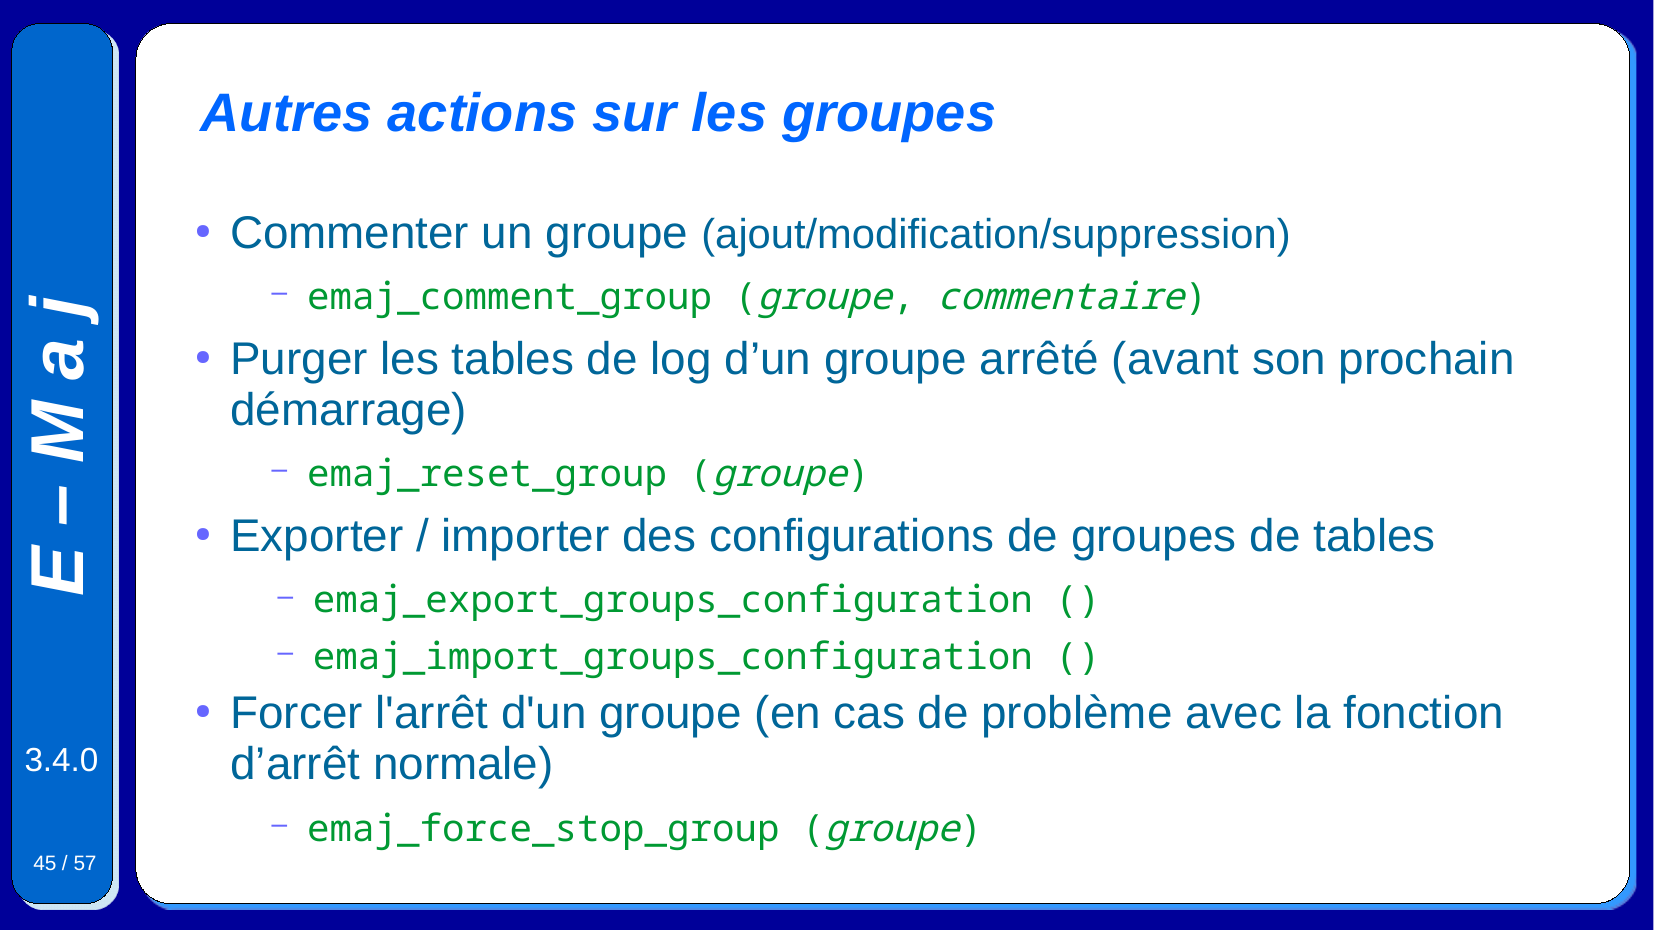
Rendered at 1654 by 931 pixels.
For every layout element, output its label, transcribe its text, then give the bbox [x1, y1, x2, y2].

title Autres actions sur les groupes [200, 34, 1575, 191]
list Commenter un groupe (ajout/modification/suppression) emaj_comment_group (groupe, commentaire) Purger les tables de log d’un groupe arrêté (avant son prochain démarrage) emaj_reset_group (groupe) Exporter / importer des configurations de groupes de tables emaj_export_groups_configuration () emaj_import_groups_configuration () Forcer l'arrêt d'un groupe (en cas de problème avec la fonction d’arrêt normale) emaj_force_stop_group (groupe) [177, 206, 1587, 827]
